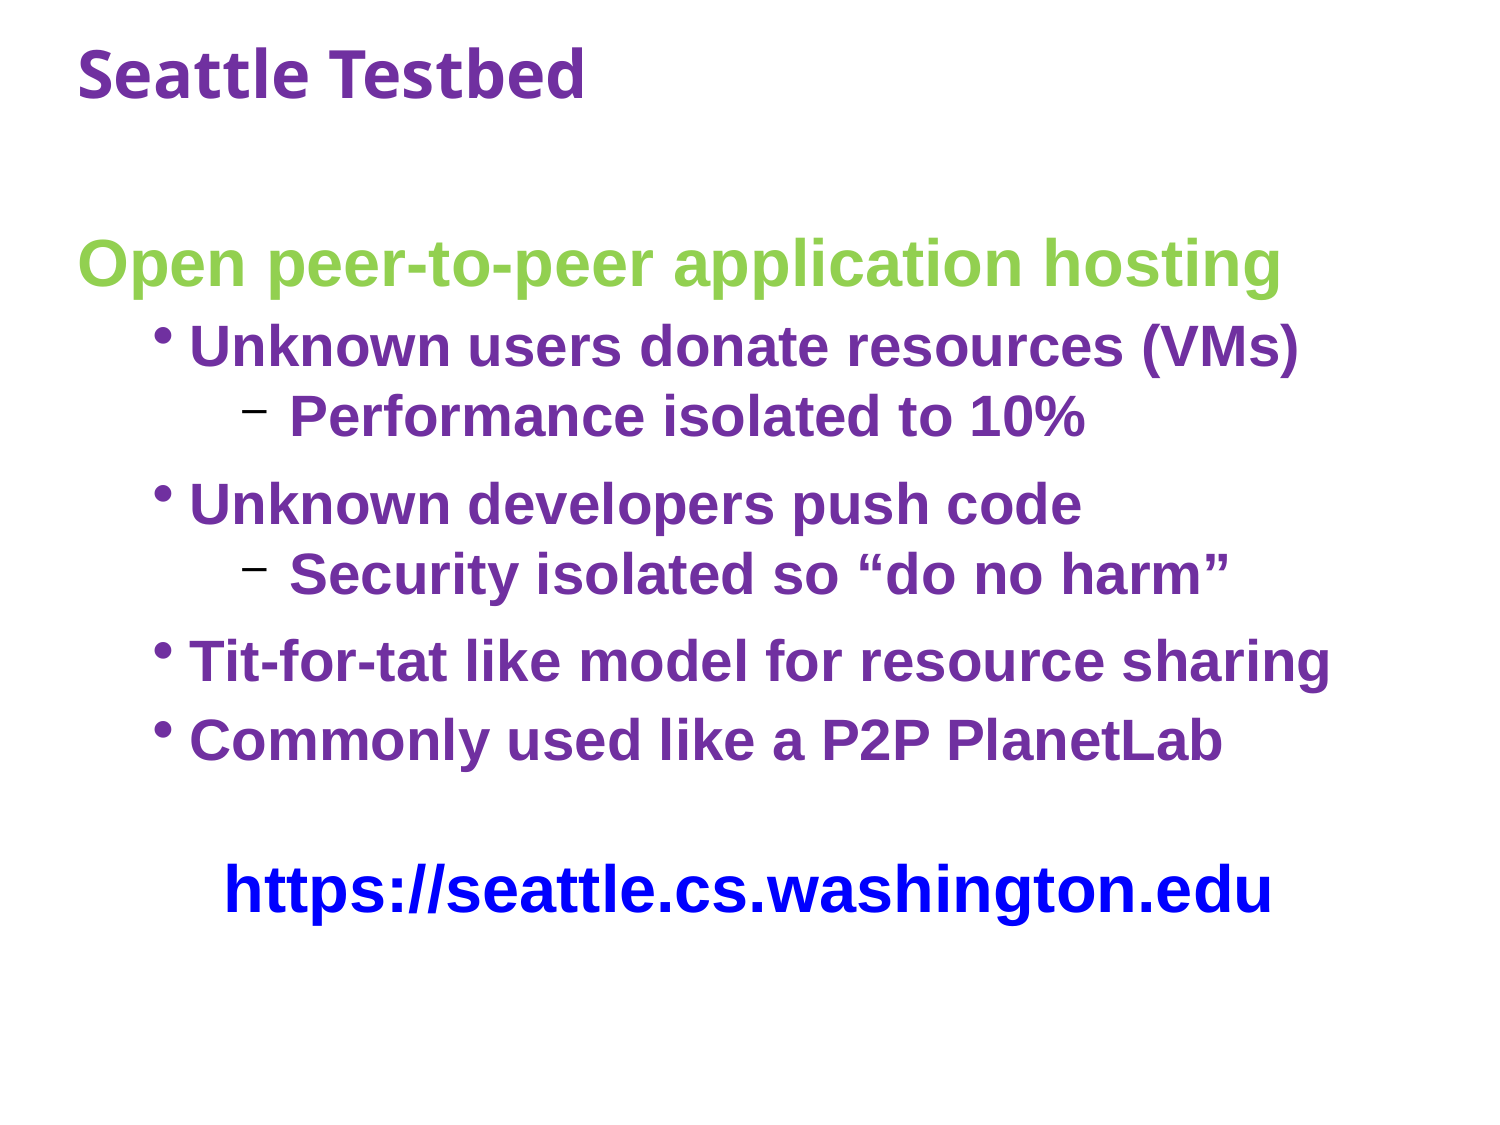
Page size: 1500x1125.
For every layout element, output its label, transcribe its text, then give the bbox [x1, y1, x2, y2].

list Open peer-to-peer application hosting Unknown users donate resources (VMs) Performance isolated to 10% Unknown developers push code Security isolated so “do no harm” Tit-for-tat like model for resource sharing Commonly used like a P2P PlanetLab https://seattle.cs.washington.edu [62, 212, 1438, 1111]
title Seattle Testbed [62, 24, 1163, 200]
